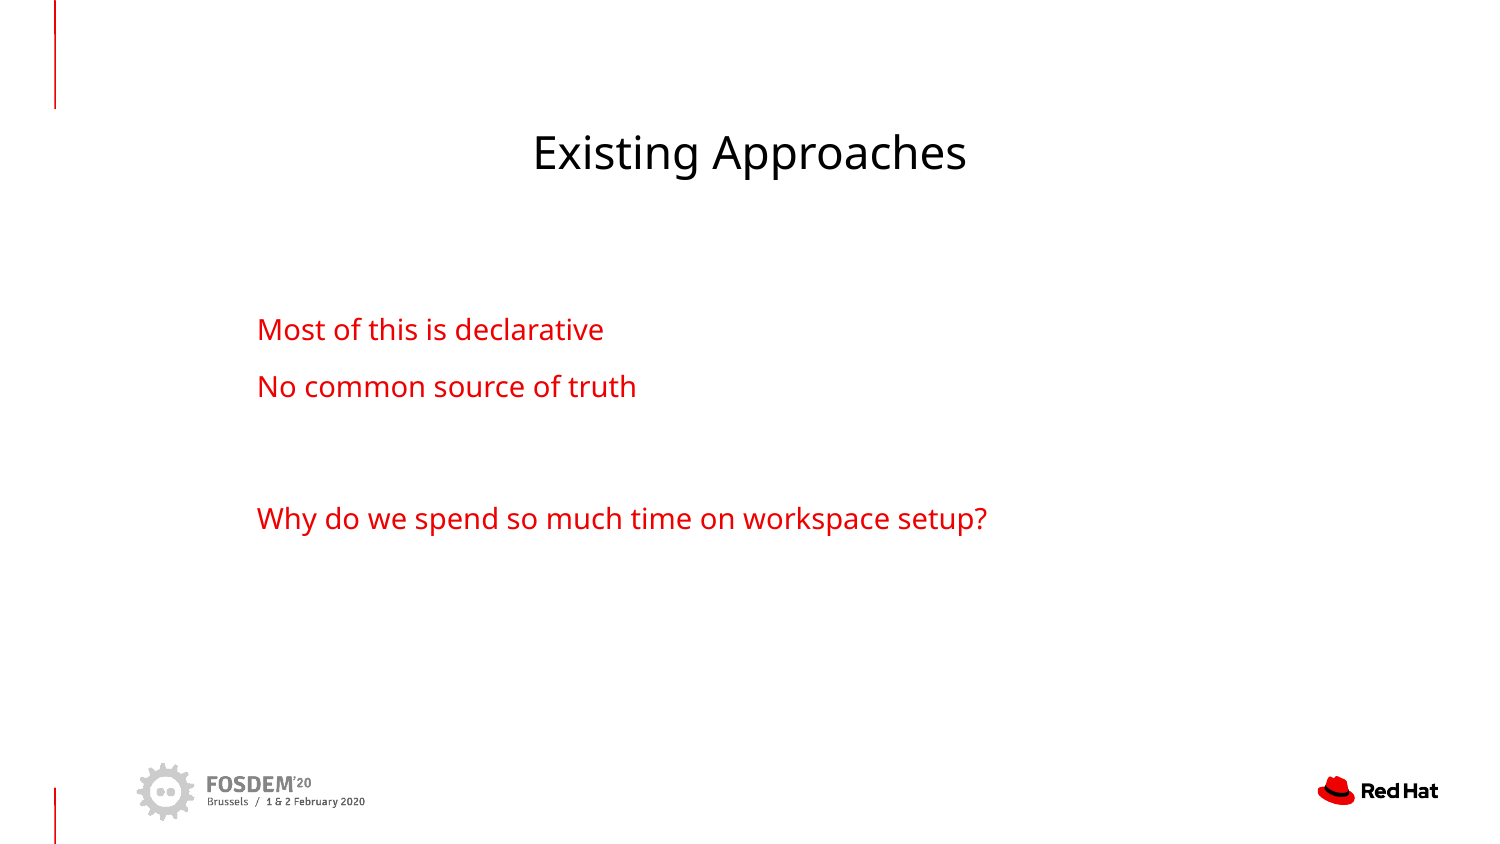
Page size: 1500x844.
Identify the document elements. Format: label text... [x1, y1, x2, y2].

title Existing Approaches [108, 107, 1392, 176]
picture [124, 758, 371, 825]
subtitle Why do we spend so much time on workspace setup? [256, 486, 1247, 647]
picture [1317, 776, 1438, 805]
subtitle Most of this is declarative No common source of truth [256, 297, 1247, 458]
